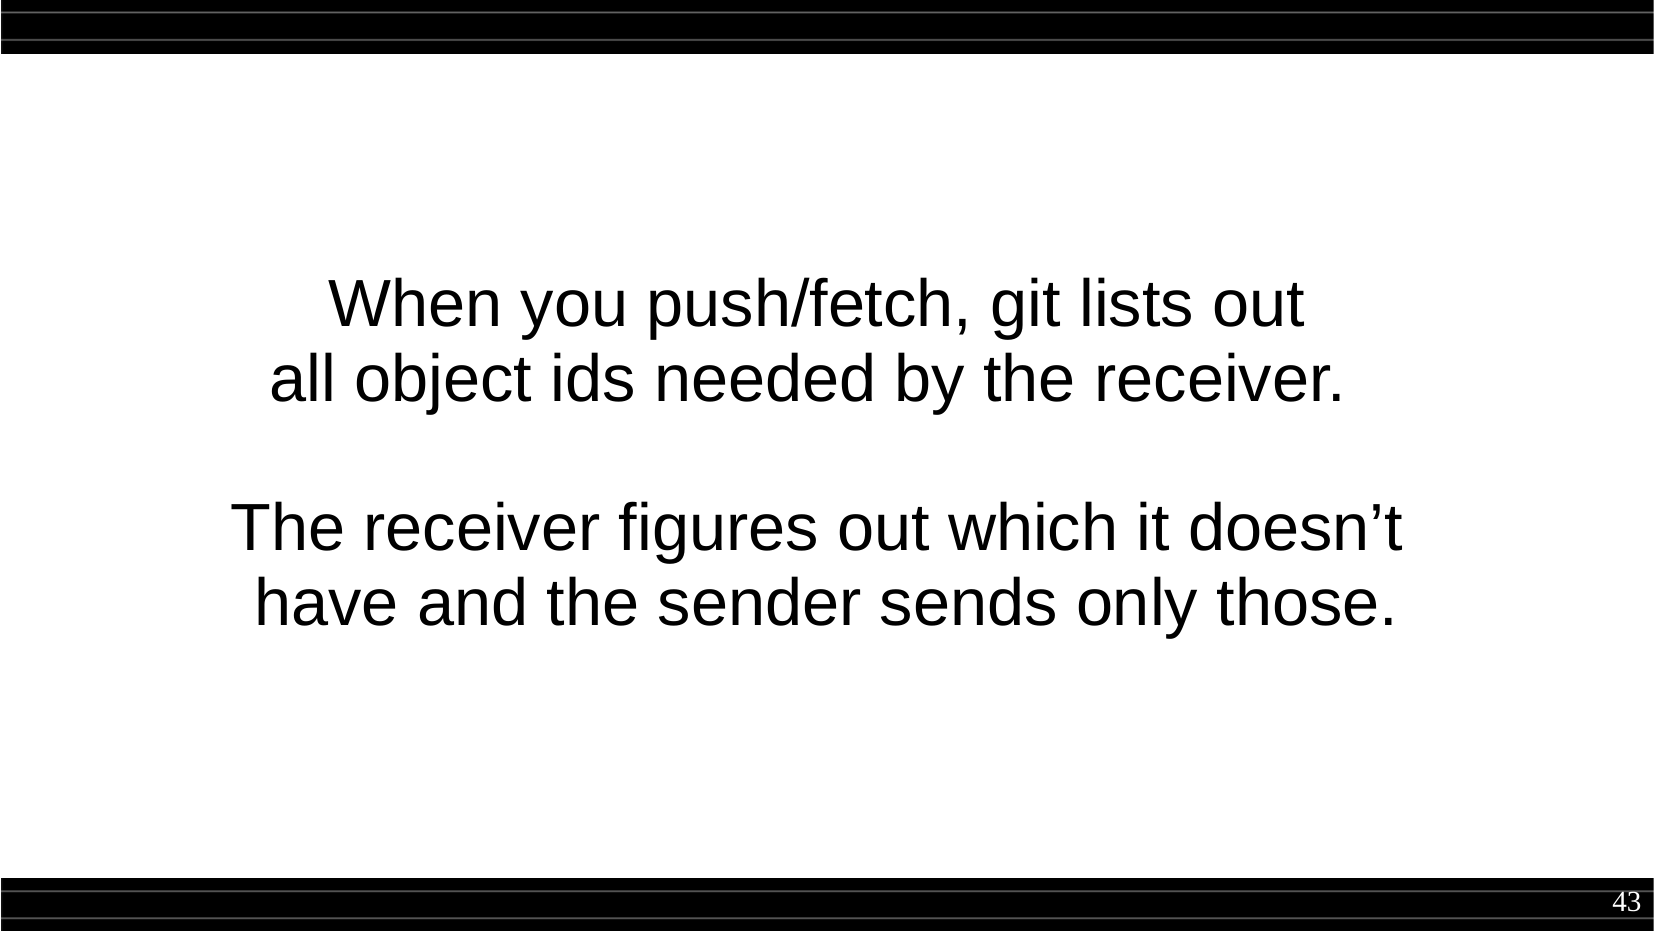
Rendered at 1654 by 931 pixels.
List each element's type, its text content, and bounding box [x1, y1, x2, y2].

picture [1, 0, 1654, 54]
subtitle When you push/fetch, git lists out all object ids needed by the receiver. The receiver figures out which it doesn’t have and the sender sends only those. [82, 92, 1571, 813]
picture [1, 878, 1654, 931]
